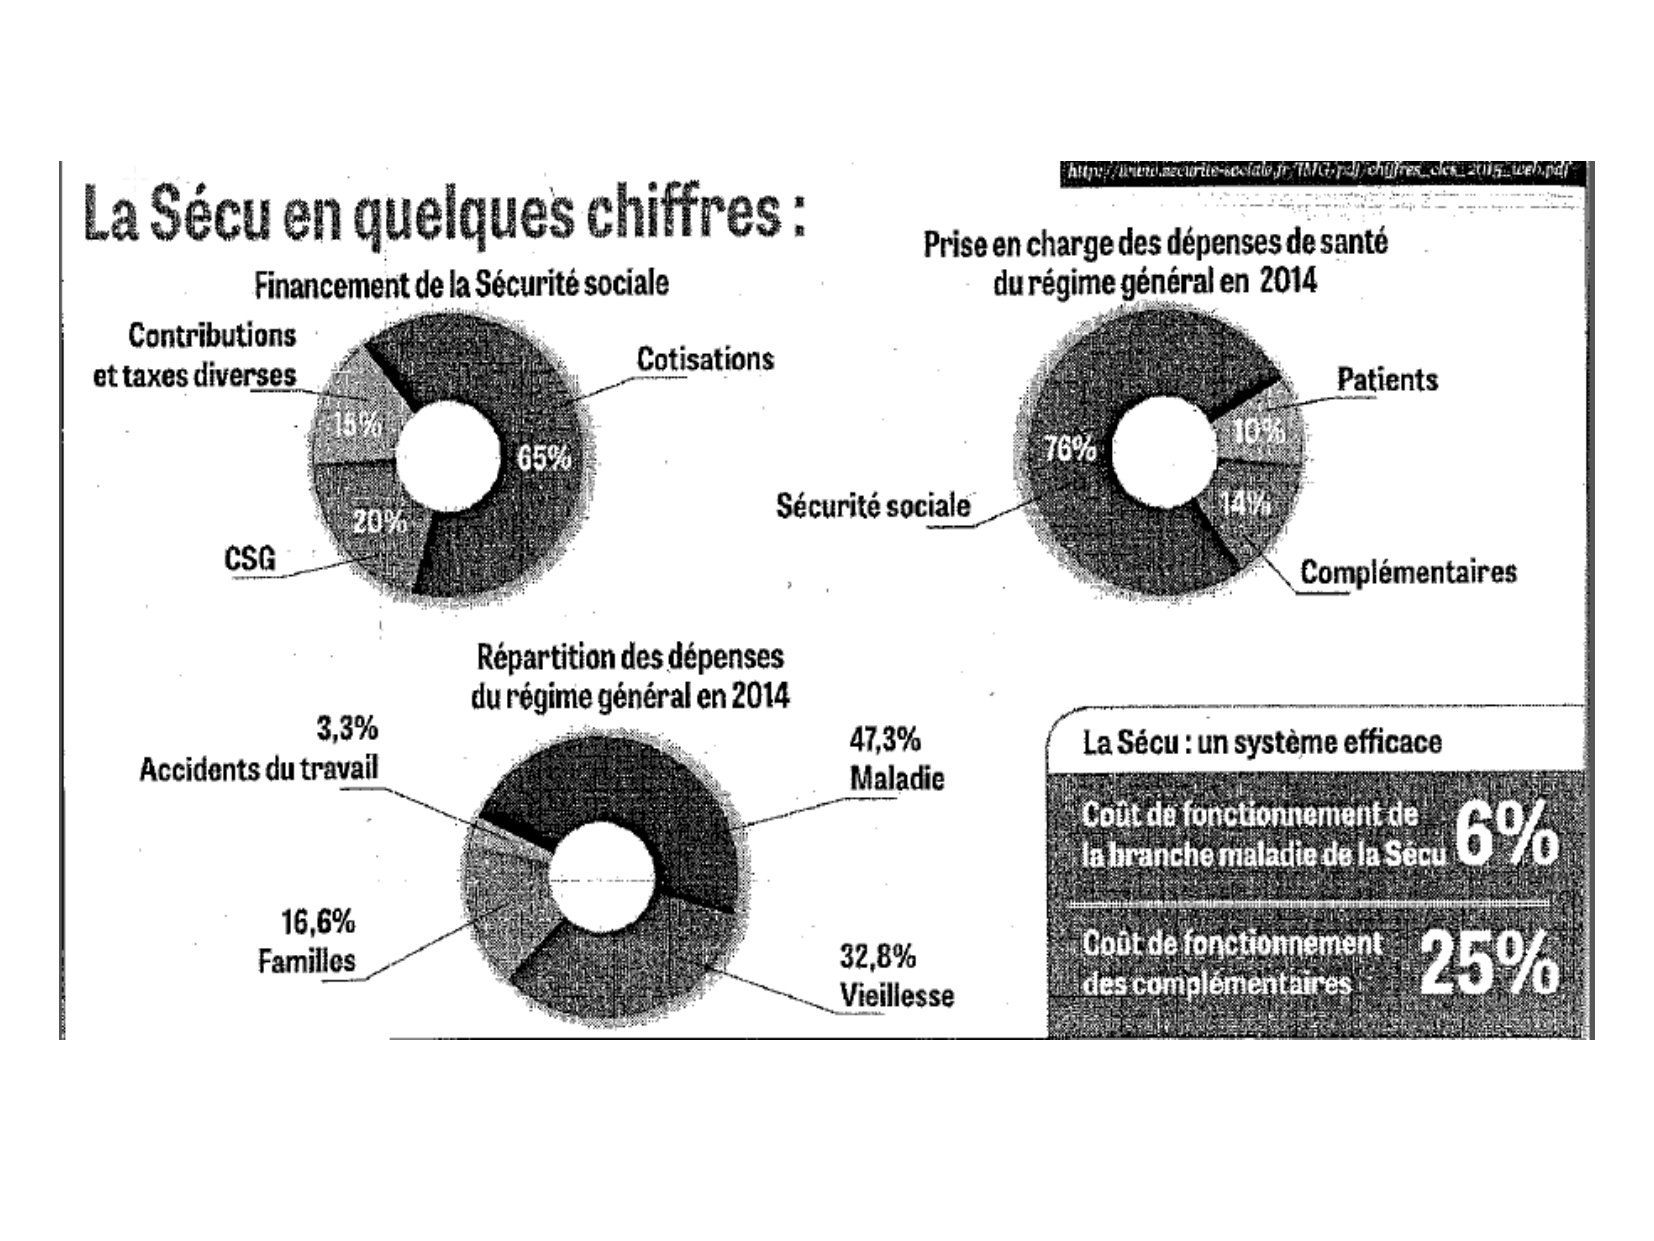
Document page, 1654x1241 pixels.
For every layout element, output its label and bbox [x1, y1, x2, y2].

picture [59, 161, 1595, 1040]
